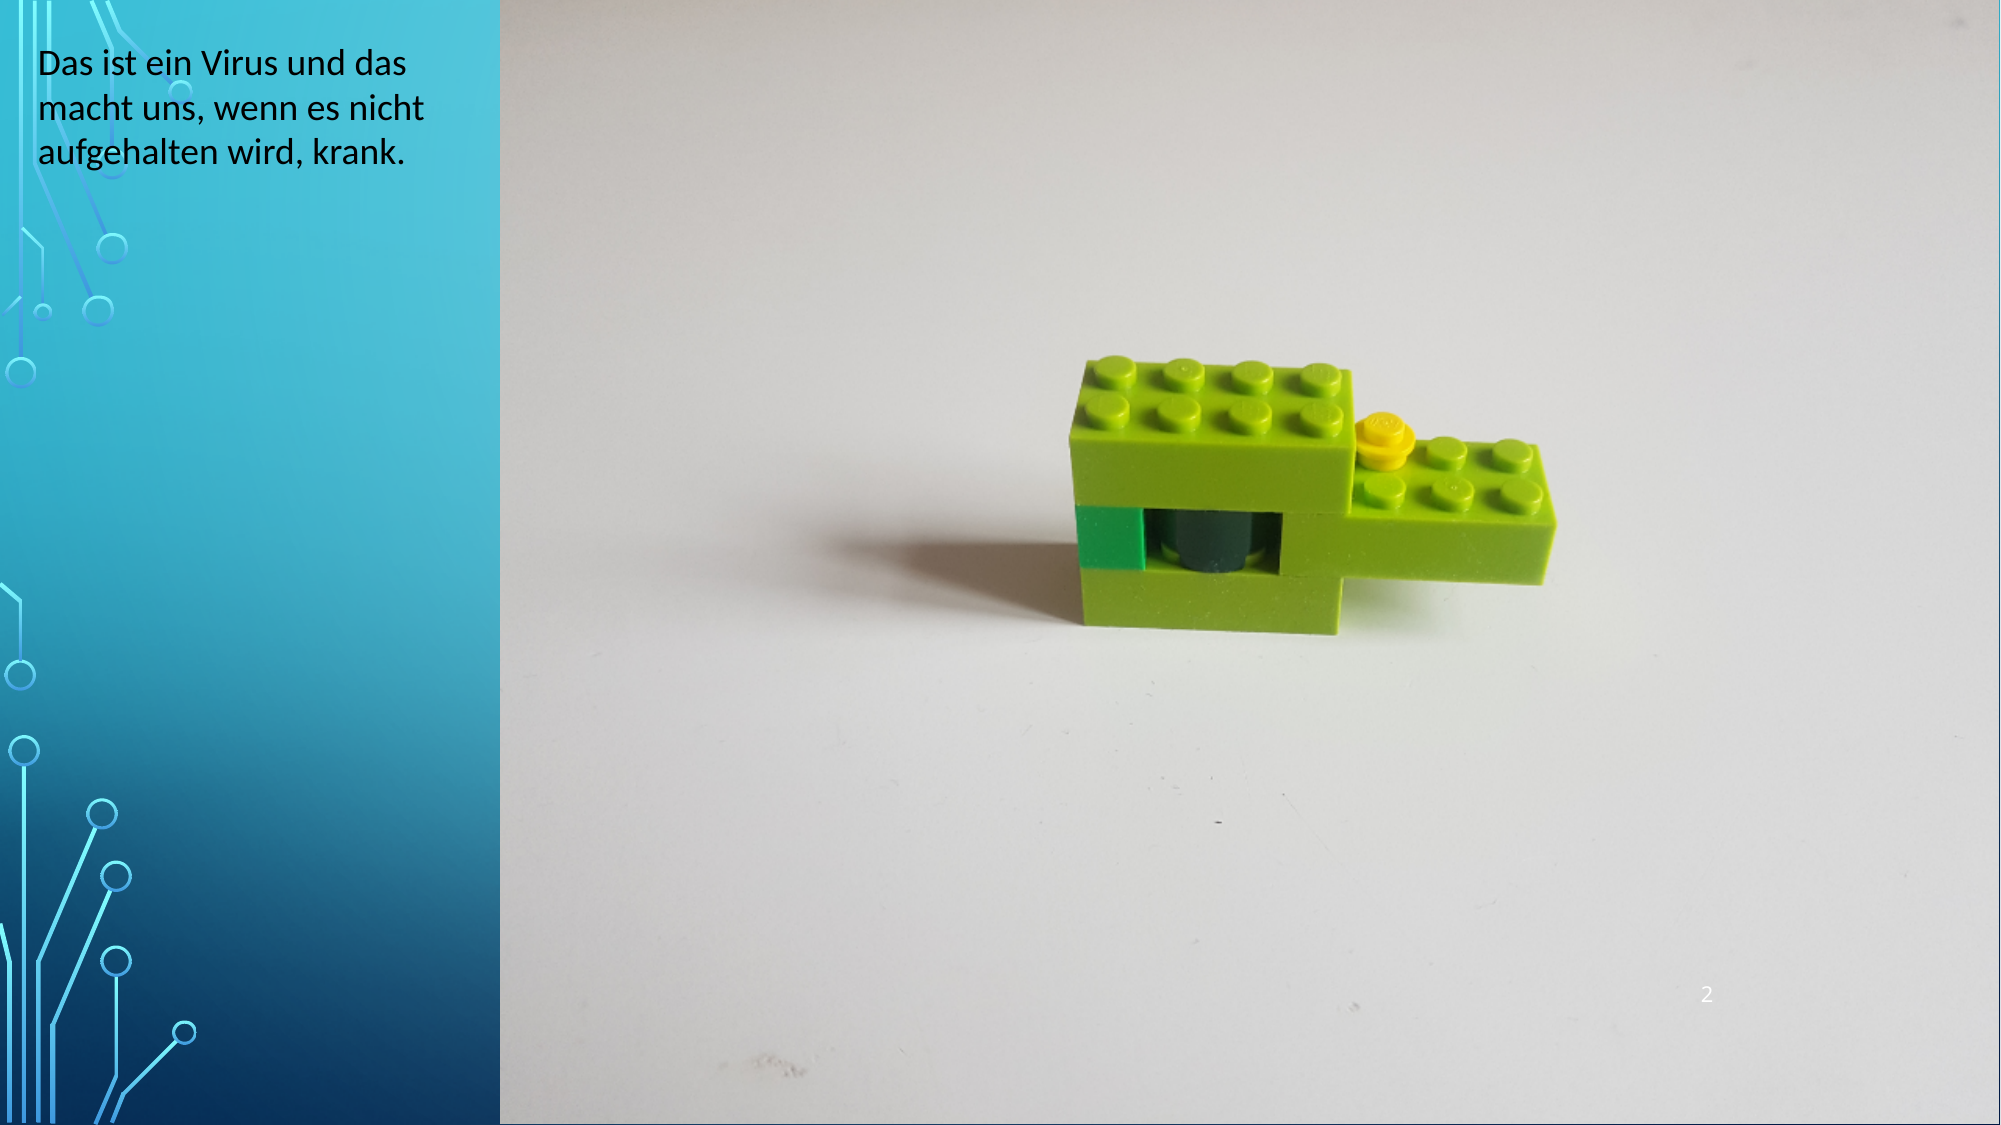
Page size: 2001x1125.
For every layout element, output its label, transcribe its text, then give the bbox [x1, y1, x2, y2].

picture [500, 0, 1999, 1124]
text_box [1685, 965, 1813, 1025]
text_box Das ist ein Virus und das macht uns, wenn es nicht aufgehalten wird, krank. [22, 29, 483, 182]
